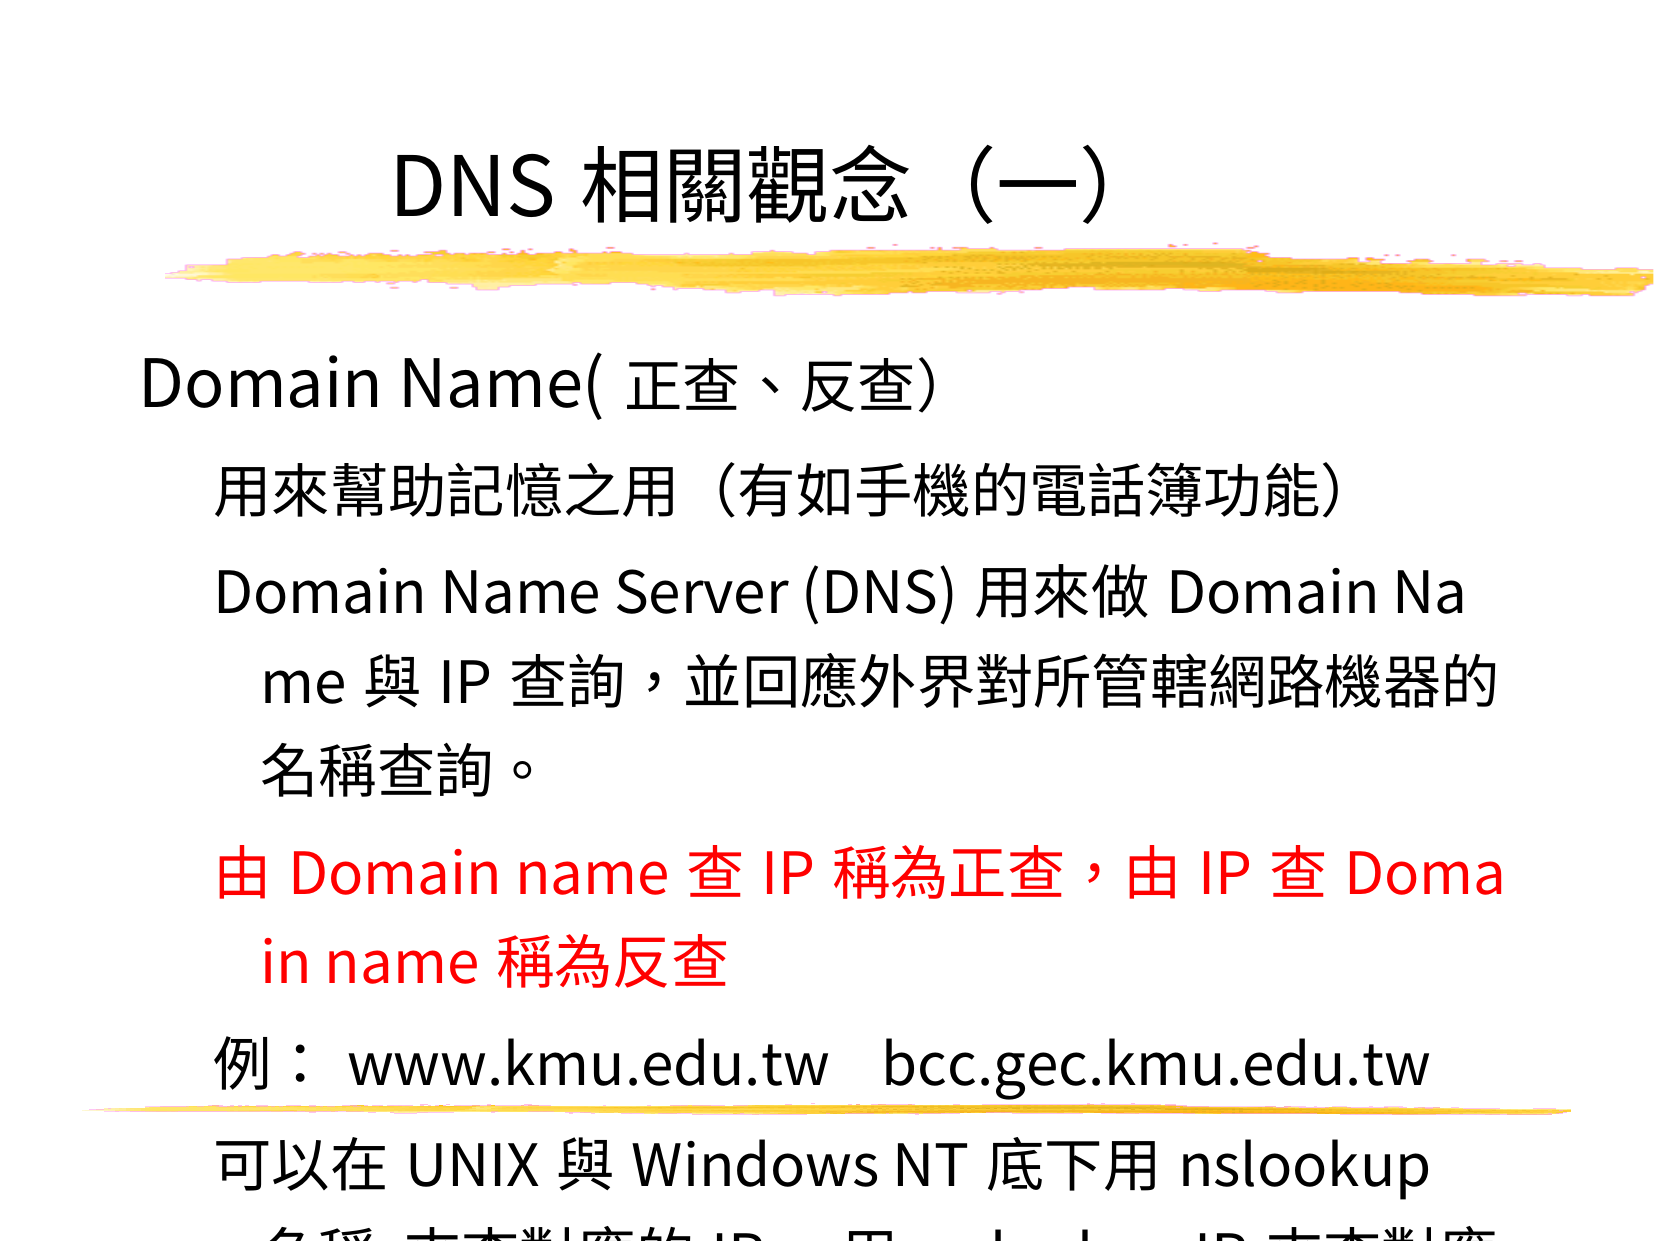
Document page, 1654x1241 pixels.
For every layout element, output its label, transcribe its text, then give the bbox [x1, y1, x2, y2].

list Domain Name(正查、反查） 用來幫助記憶之用（有如手機的電話簿功能） Domain Name Server (DNS)用來做Domain Name與IP查詢，並回應外界對所管轄網路機器的名稱查詢。 由Domain name查IP稱為正查，由IP查Domain name稱為反查 例：www.kmu.edu.tw bcc.gec.kmu.edu.tw 可以在UNIX與Windows NT底下用nslookup 名稱 來查對應的IP，用 nslookup IP來查對應的名稱。 [124, 316, 1530, 1210]
picture [1530, 1102, 1571, 1117]
picture [165, 237, 1654, 308]
title DNS相關觀念（一） [73, 25, 1479, 249]
picture [82, 1102, 124, 1117]
